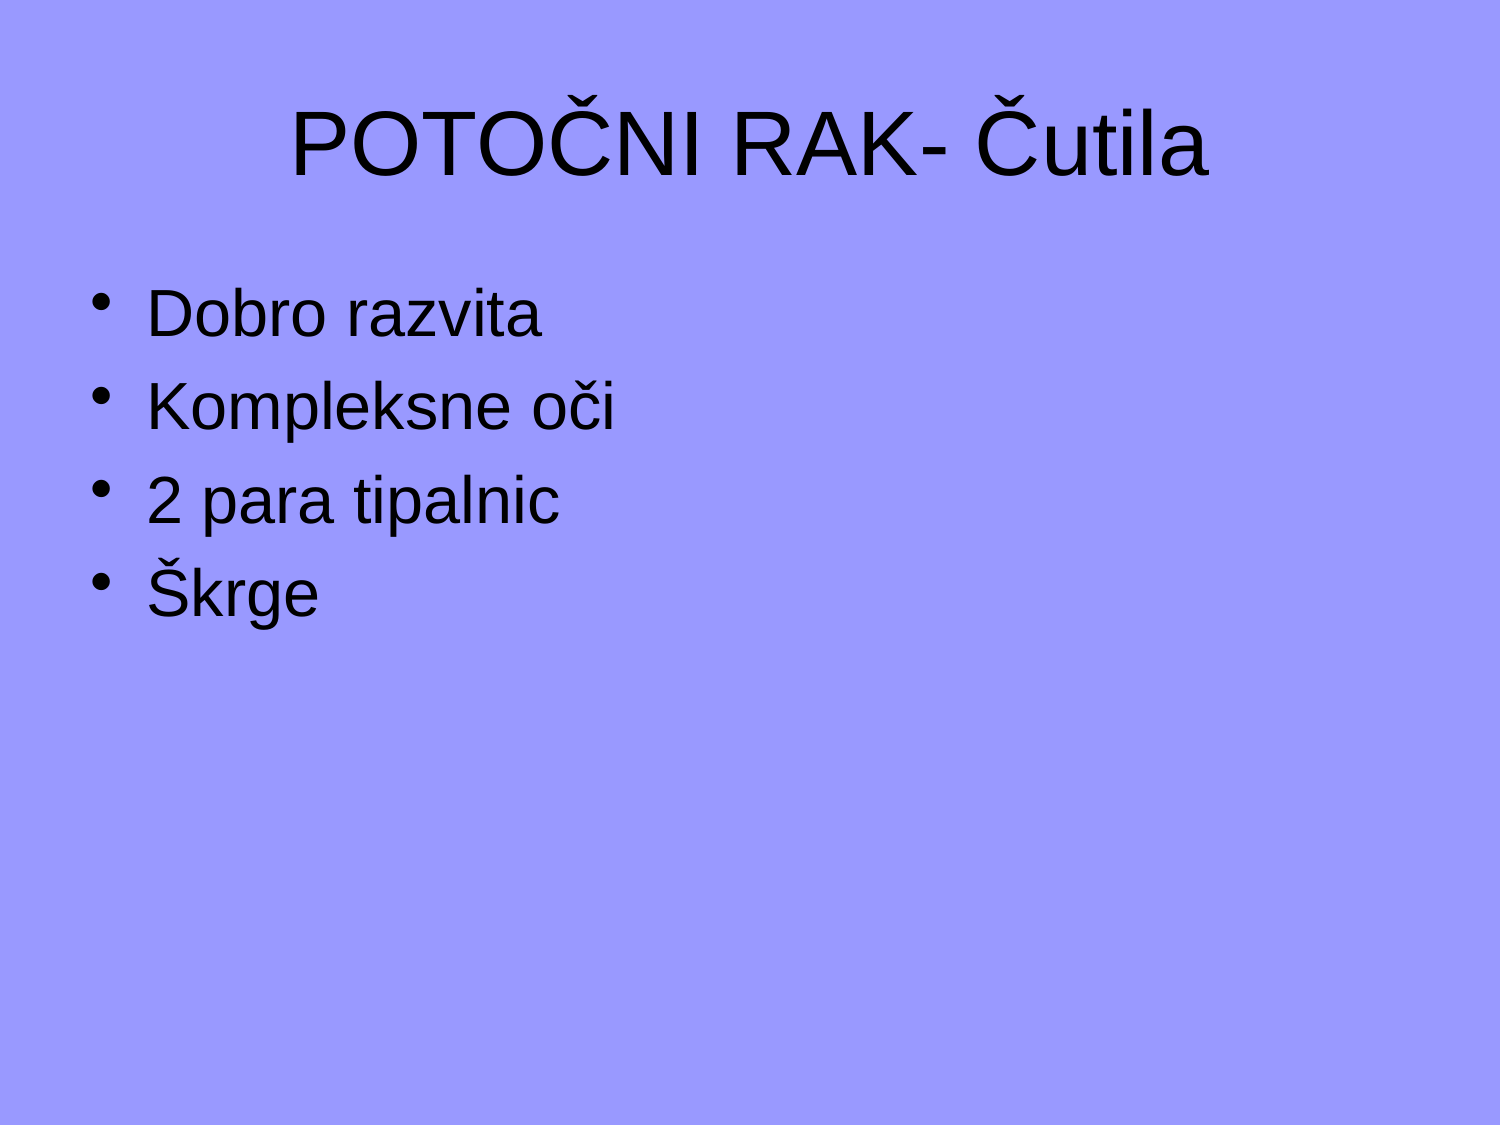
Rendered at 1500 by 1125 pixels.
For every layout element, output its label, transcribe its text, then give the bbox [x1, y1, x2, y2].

list Dobro razvita Kompleksne oči 2 para tipalnic Škrge [75, 262, 1425, 1005]
title POTOČNI RAK- Čutila [75, 45, 1425, 233]
